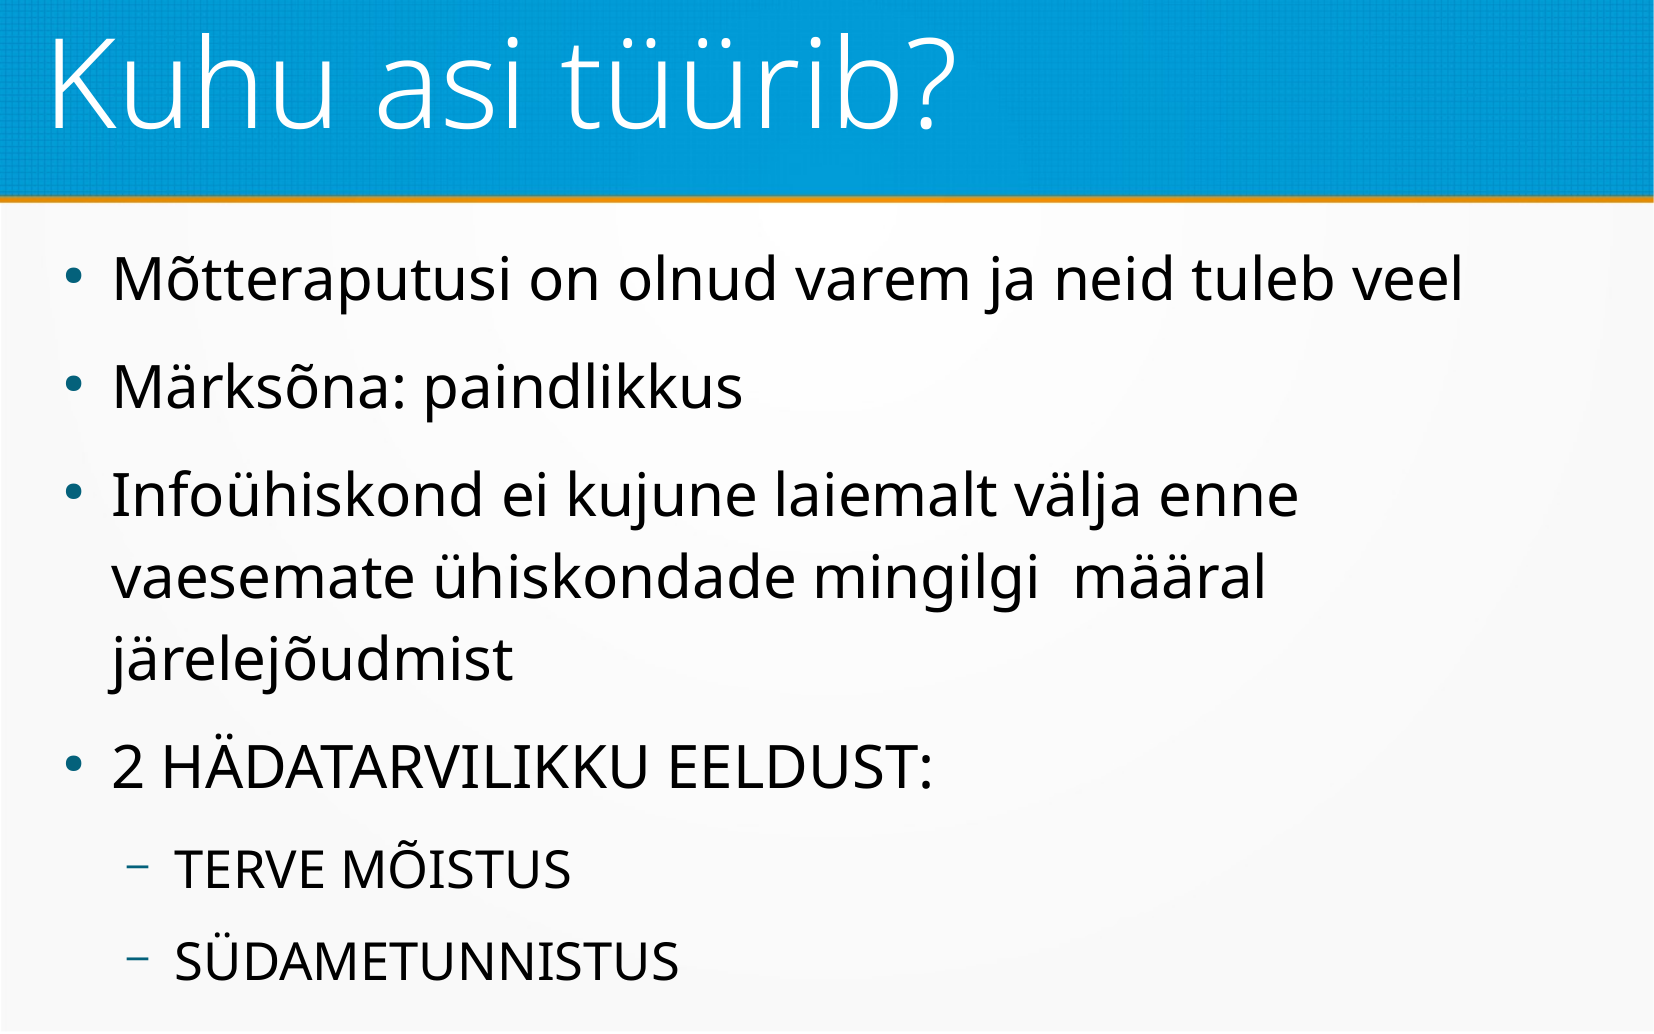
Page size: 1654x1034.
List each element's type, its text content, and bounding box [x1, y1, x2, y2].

picture [0, 195, 1654, 1034]
list Mõtteraputusi on olnud varem ja neid tuleb veel Märksõna: paindlikkus Infoühiskond ei kujune laiemalt välja enne vaesemate ühiskondade mingilgi määral järelejõudmist 2 HÄDATARVILIKKU EELDUST: TERVE MÕISTUS SÜDAMETUNNISTUS [47, 236, 1607, 1002]
title Kuhu asi tüürib? [43, 0, 1619, 166]
